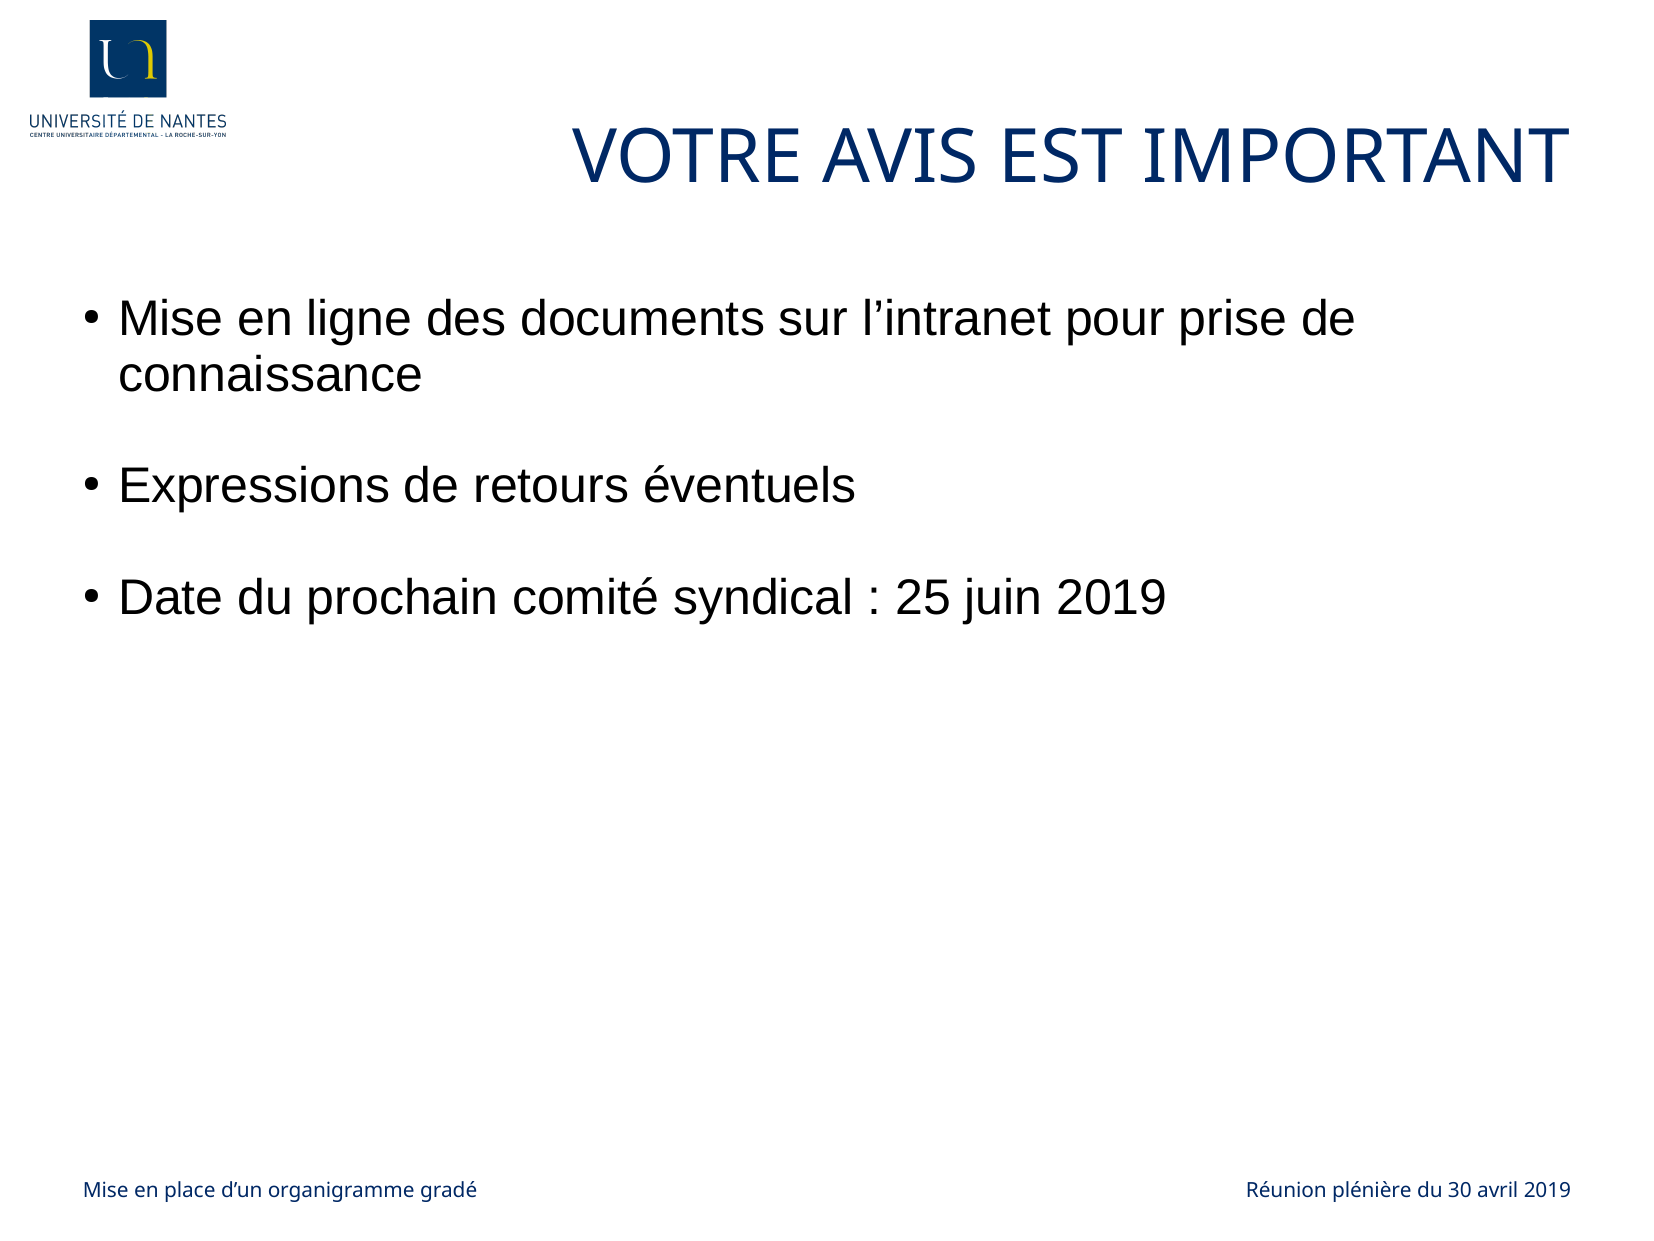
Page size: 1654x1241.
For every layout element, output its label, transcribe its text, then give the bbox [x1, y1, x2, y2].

subtitle Mise en ligne des documents sur l’intranet pour prise de connaissance Expressions de retours éventuels Date du prochain comité syndical : 25 juin 2019 [82, 290, 1571, 1117]
picture [30, 20, 226, 137]
title Votre avis est important [264, 49, 1571, 257]
